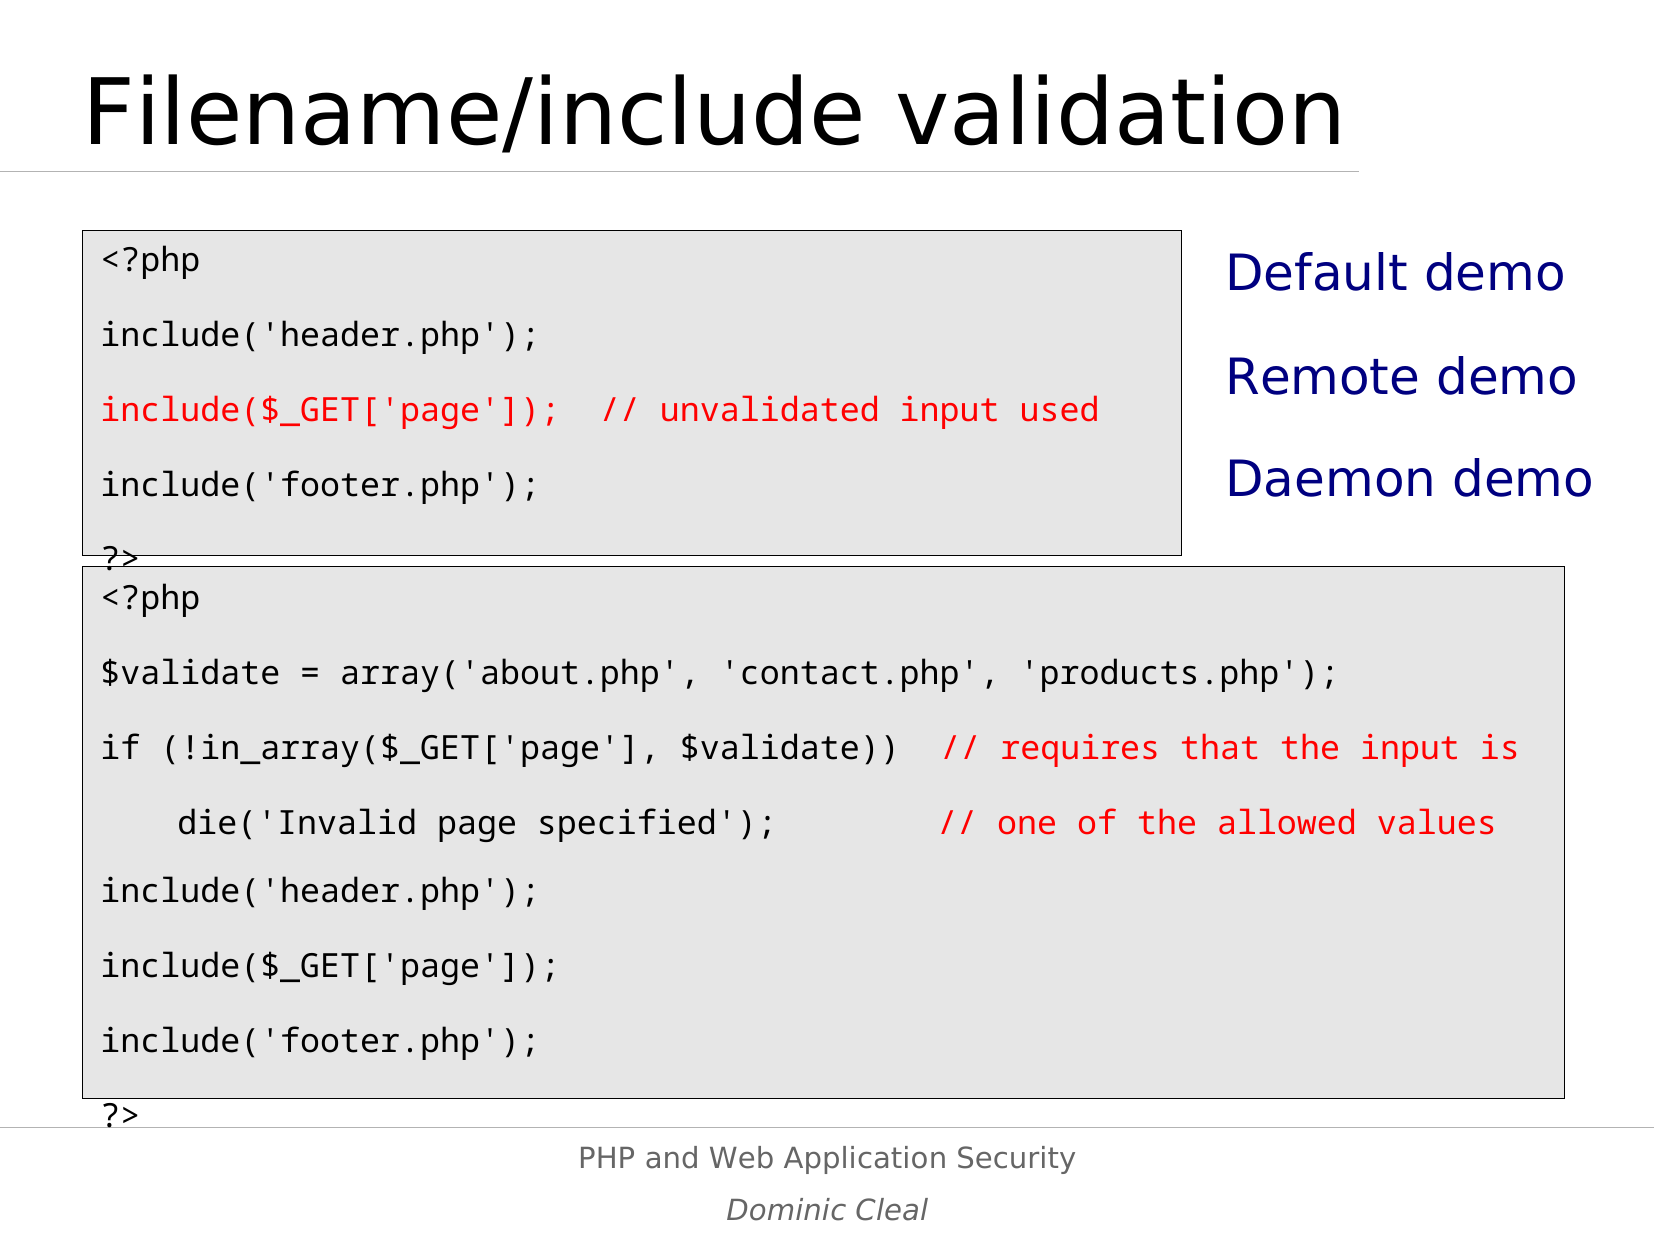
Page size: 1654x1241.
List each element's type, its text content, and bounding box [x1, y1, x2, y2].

text_box [82, 1093, 1565, 1099]
text_box Remote demo [1210, 340, 1595, 414]
text_box [82, 566, 1565, 574]
text_box [82, 230, 1182, 236]
list <?php $validate = array('about.php', 'contact.php', 'products.php'); if (!in_array($_GET['page'], $validate)) // requires that the input is die('Invalid page specified'); // one of the allowed values include('header.php'); include($_GET['page']); include('footer.php'); ?> [82, 574, 1571, 1093]
text_box Default demo [1210, 236, 1595, 310]
list <?php include('header.php'); include($_GET['page']); // unvalidated input used include('footer.php'); ?> [82, 236, 1329, 562]
text_box Daemon demo [1210, 442, 1625, 516]
title Filename/include validation [82, 49, 1571, 178]
